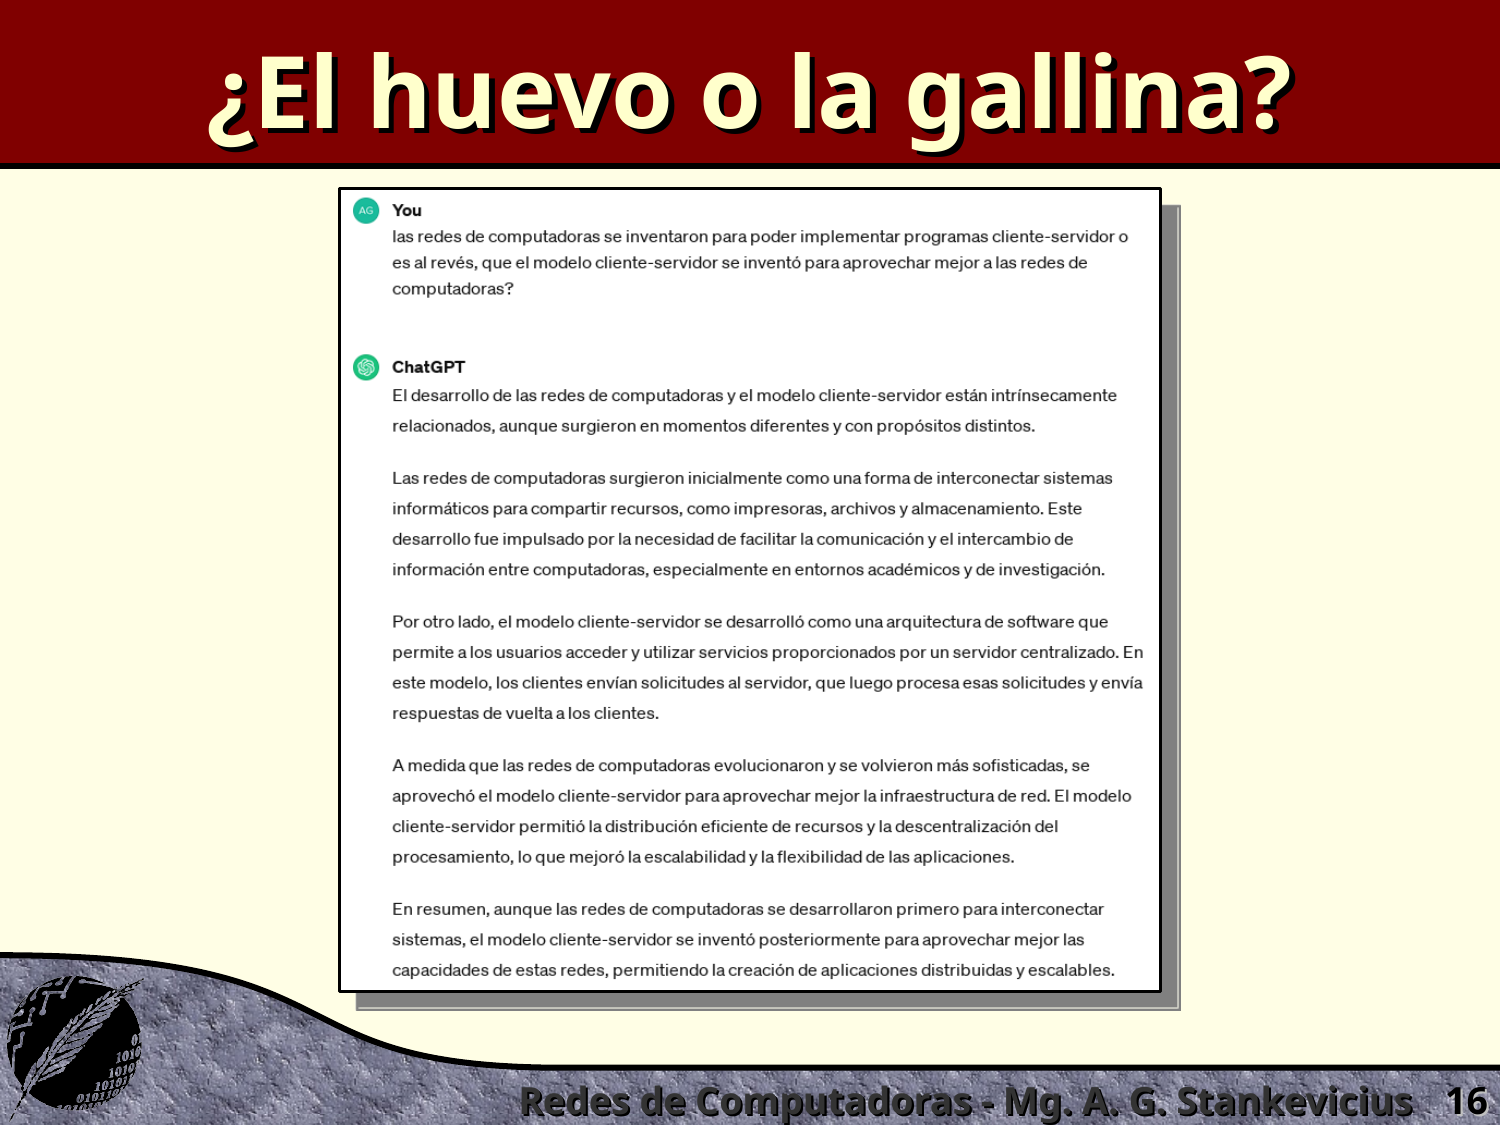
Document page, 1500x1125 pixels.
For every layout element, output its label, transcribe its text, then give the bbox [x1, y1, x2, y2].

title ¿El huevo o la gallina? [15, 5, 1485, 160]
picture [1047, 1100, 1054, 1110]
picture [790, 1100, 795, 1110]
picture [0, 959, 1500, 1125]
picture [340, 190, 1160, 991]
